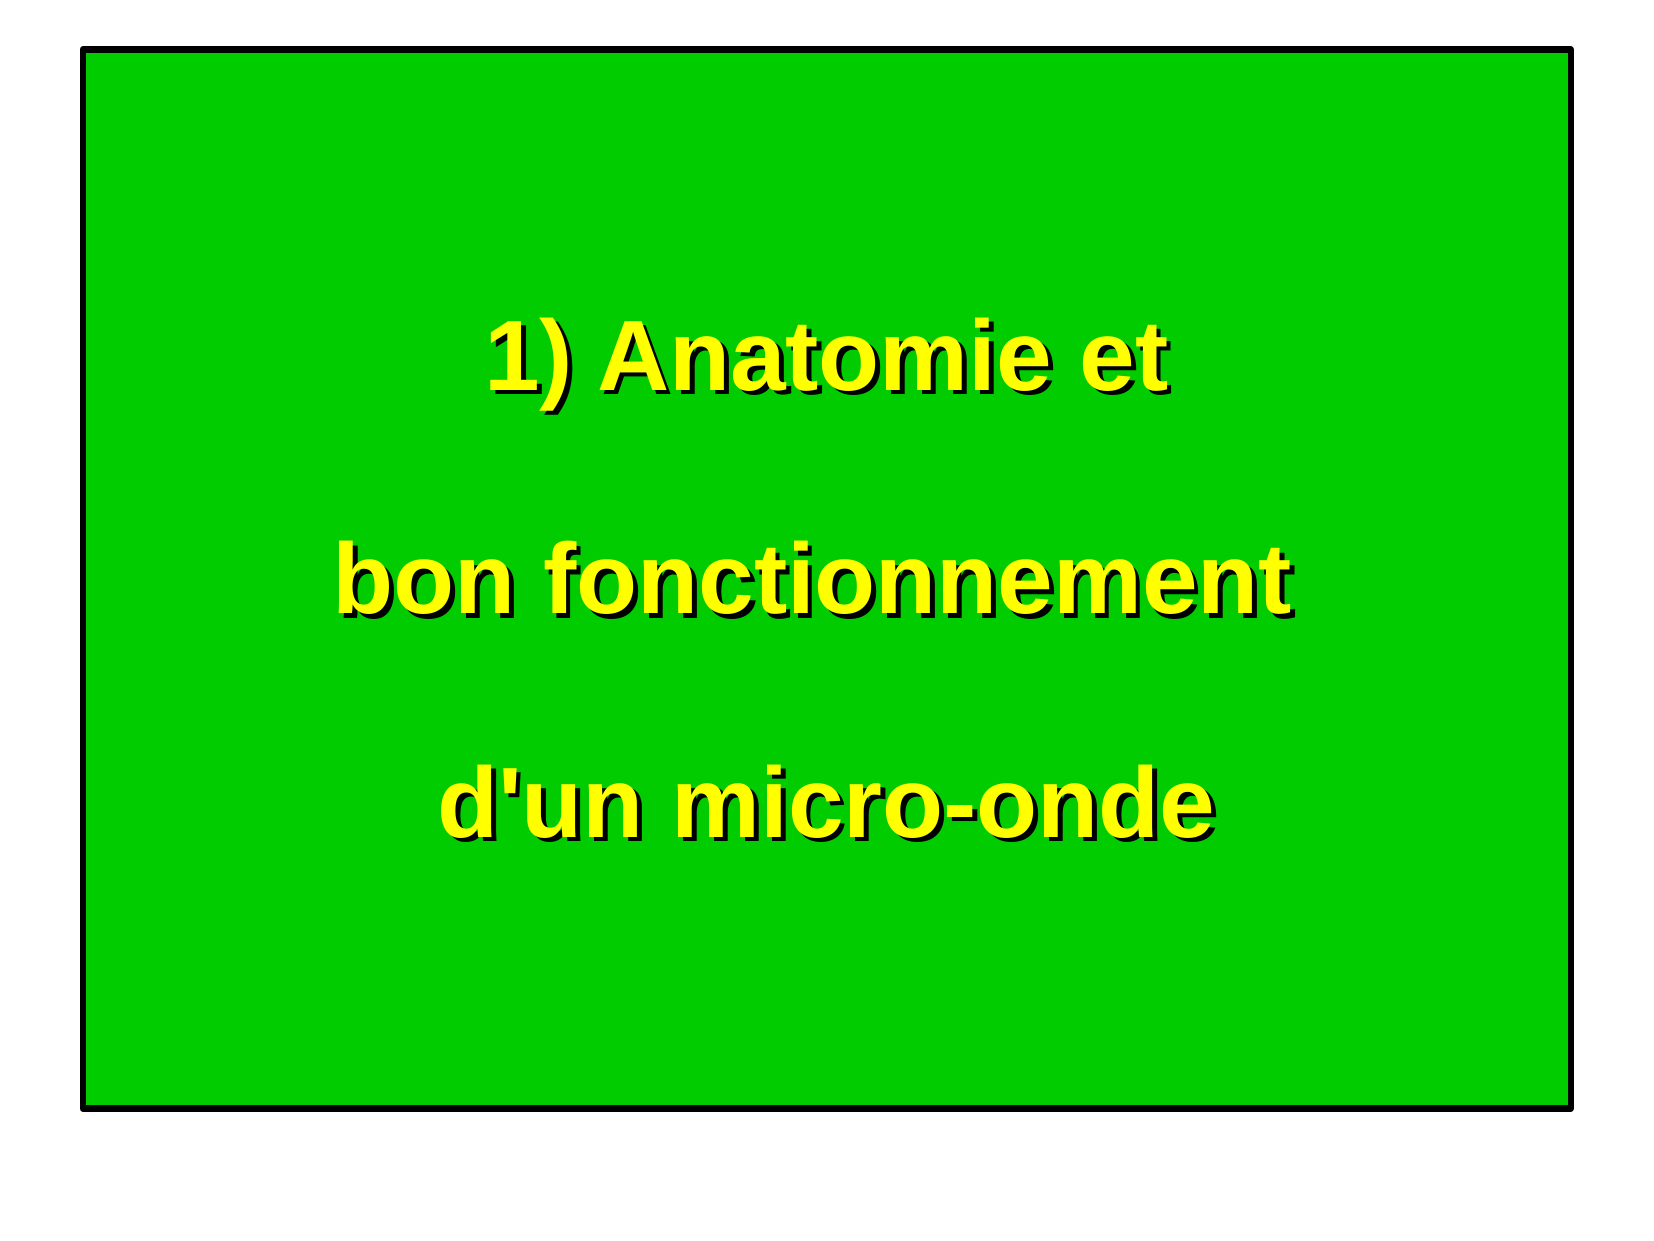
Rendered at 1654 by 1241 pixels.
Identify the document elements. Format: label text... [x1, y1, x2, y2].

subtitle 1) Anatomie et bon fonctionnement d'un micro-onde [82, 49, 1571, 1109]
